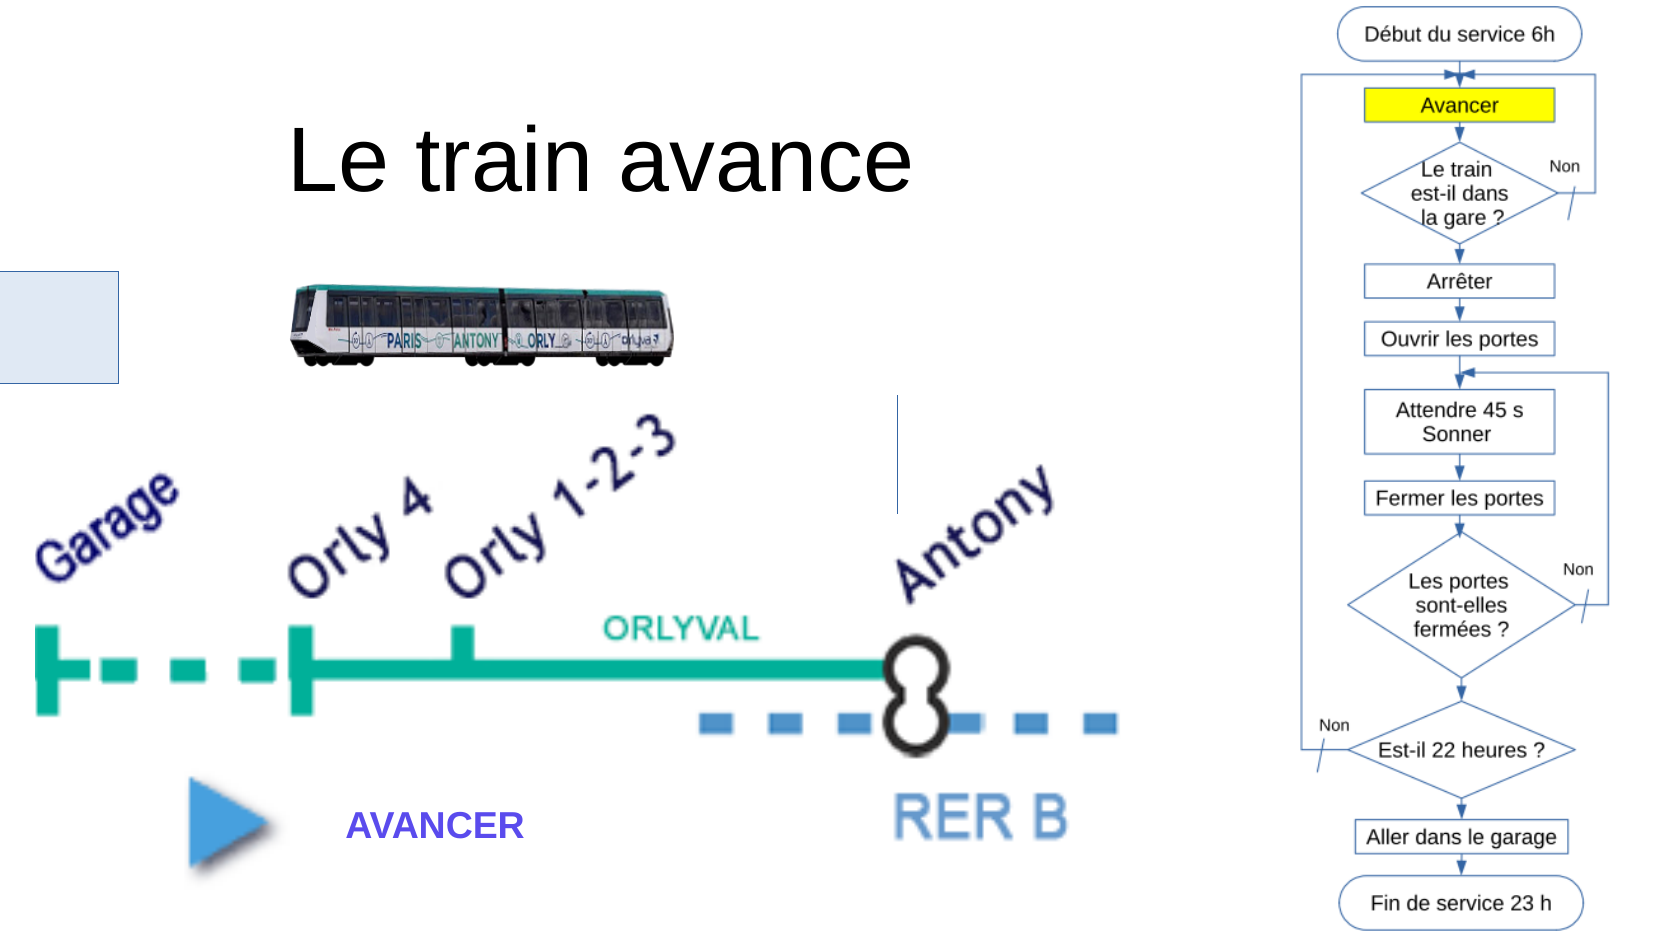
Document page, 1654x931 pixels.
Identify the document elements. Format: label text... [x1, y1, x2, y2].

picture [1289, 5, 1636, 931]
text_box [0, 271, 119, 384]
text_box AVANCER [330, 797, 709, 855]
title Le train avance [35, 56, 1193, 263]
picture [35, 383, 1123, 893]
picture [289, 283, 674, 367]
